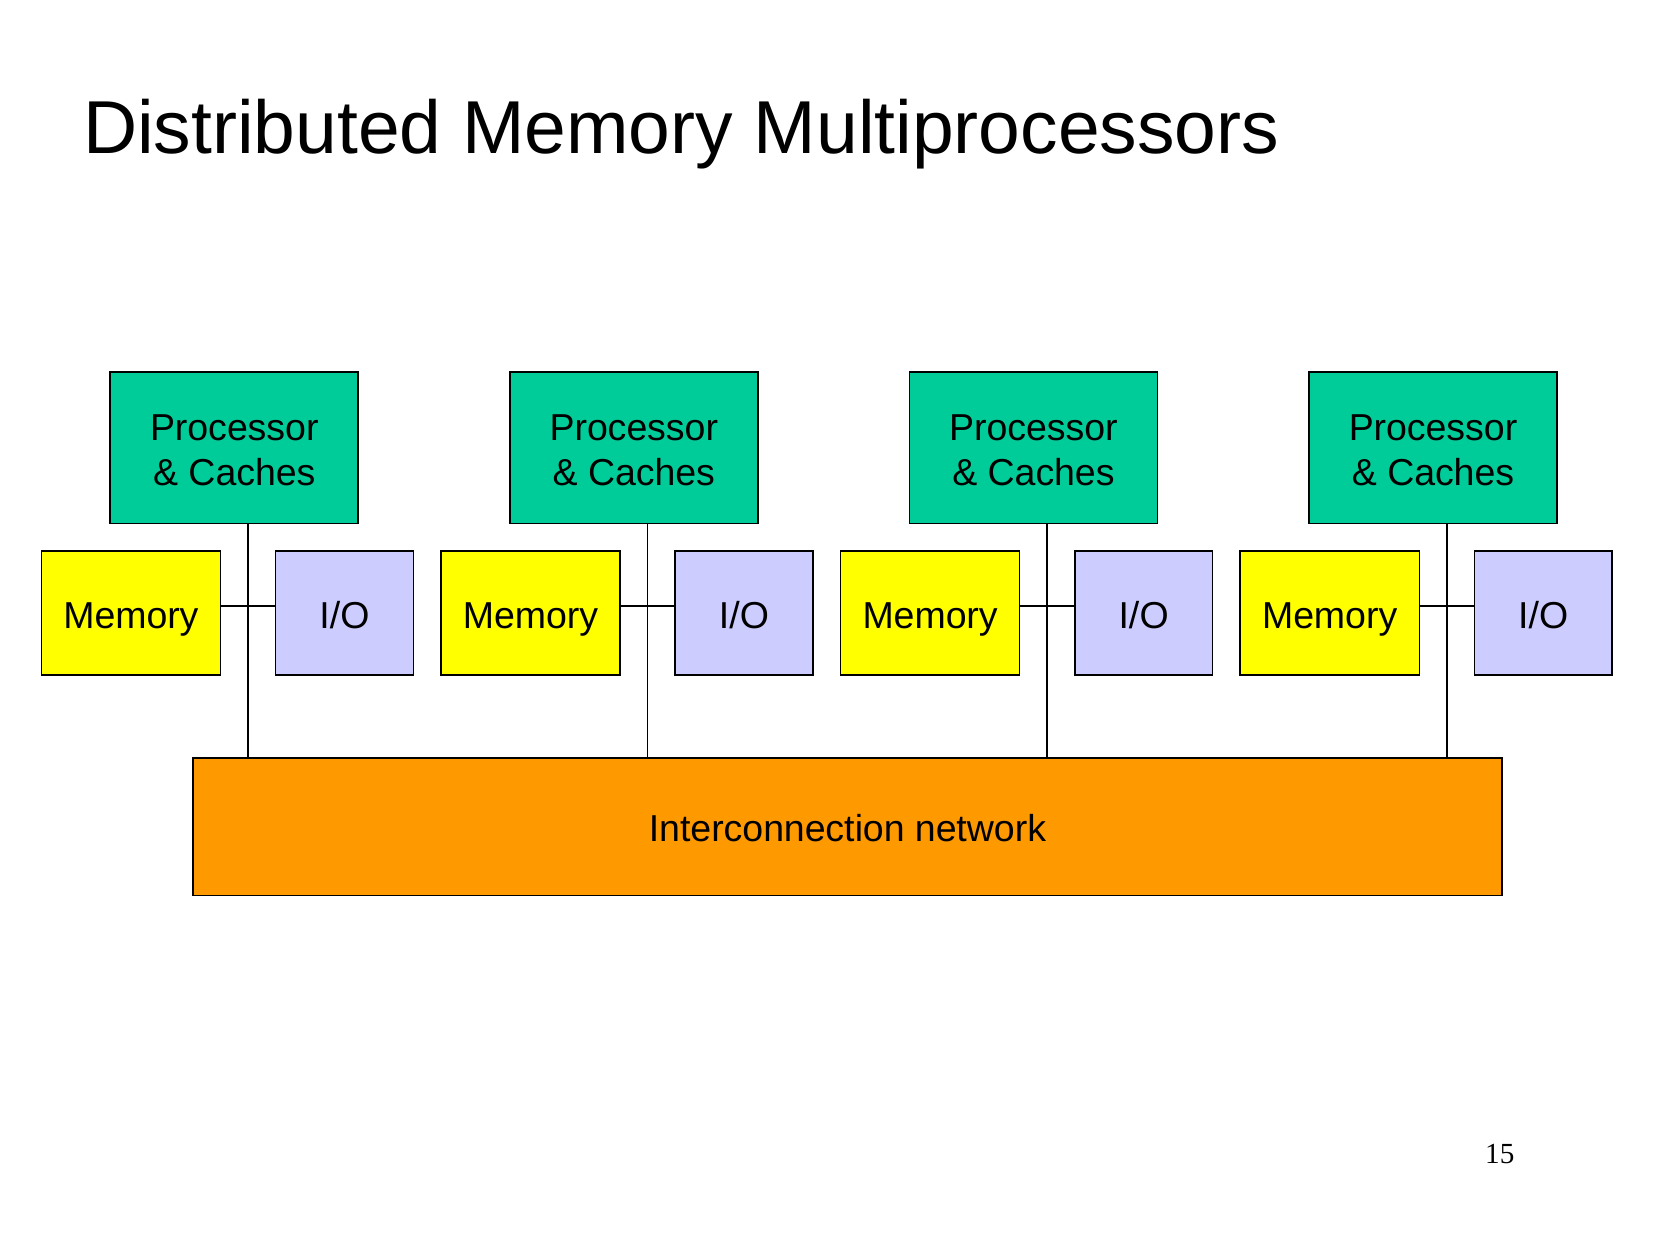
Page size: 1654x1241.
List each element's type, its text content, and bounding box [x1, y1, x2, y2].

text_box Processor & Caches [909, 371, 1158, 524]
text_box Memory [440, 551, 621, 676]
text_box Interconnection network [192, 757, 1502, 896]
text_box I/O [1074, 551, 1213, 676]
text_box I/O [675, 551, 813, 676]
text_box Memory [41, 551, 221, 676]
text_box Processor & Caches [509, 371, 758, 524]
text_box I/O [275, 551, 414, 676]
text_box Memory [1240, 551, 1420, 676]
text_box Processor & Caches [1308, 371, 1557, 524]
text_box I/O [1474, 551, 1613, 676]
text_box Memory [840, 551, 1020, 676]
text_box <number> [1184, 1129, 1530, 1213]
text_box Distributed Memory Multiprocessors [68, 71, 1295, 177]
text_box Processor & Caches [110, 371, 359, 524]
